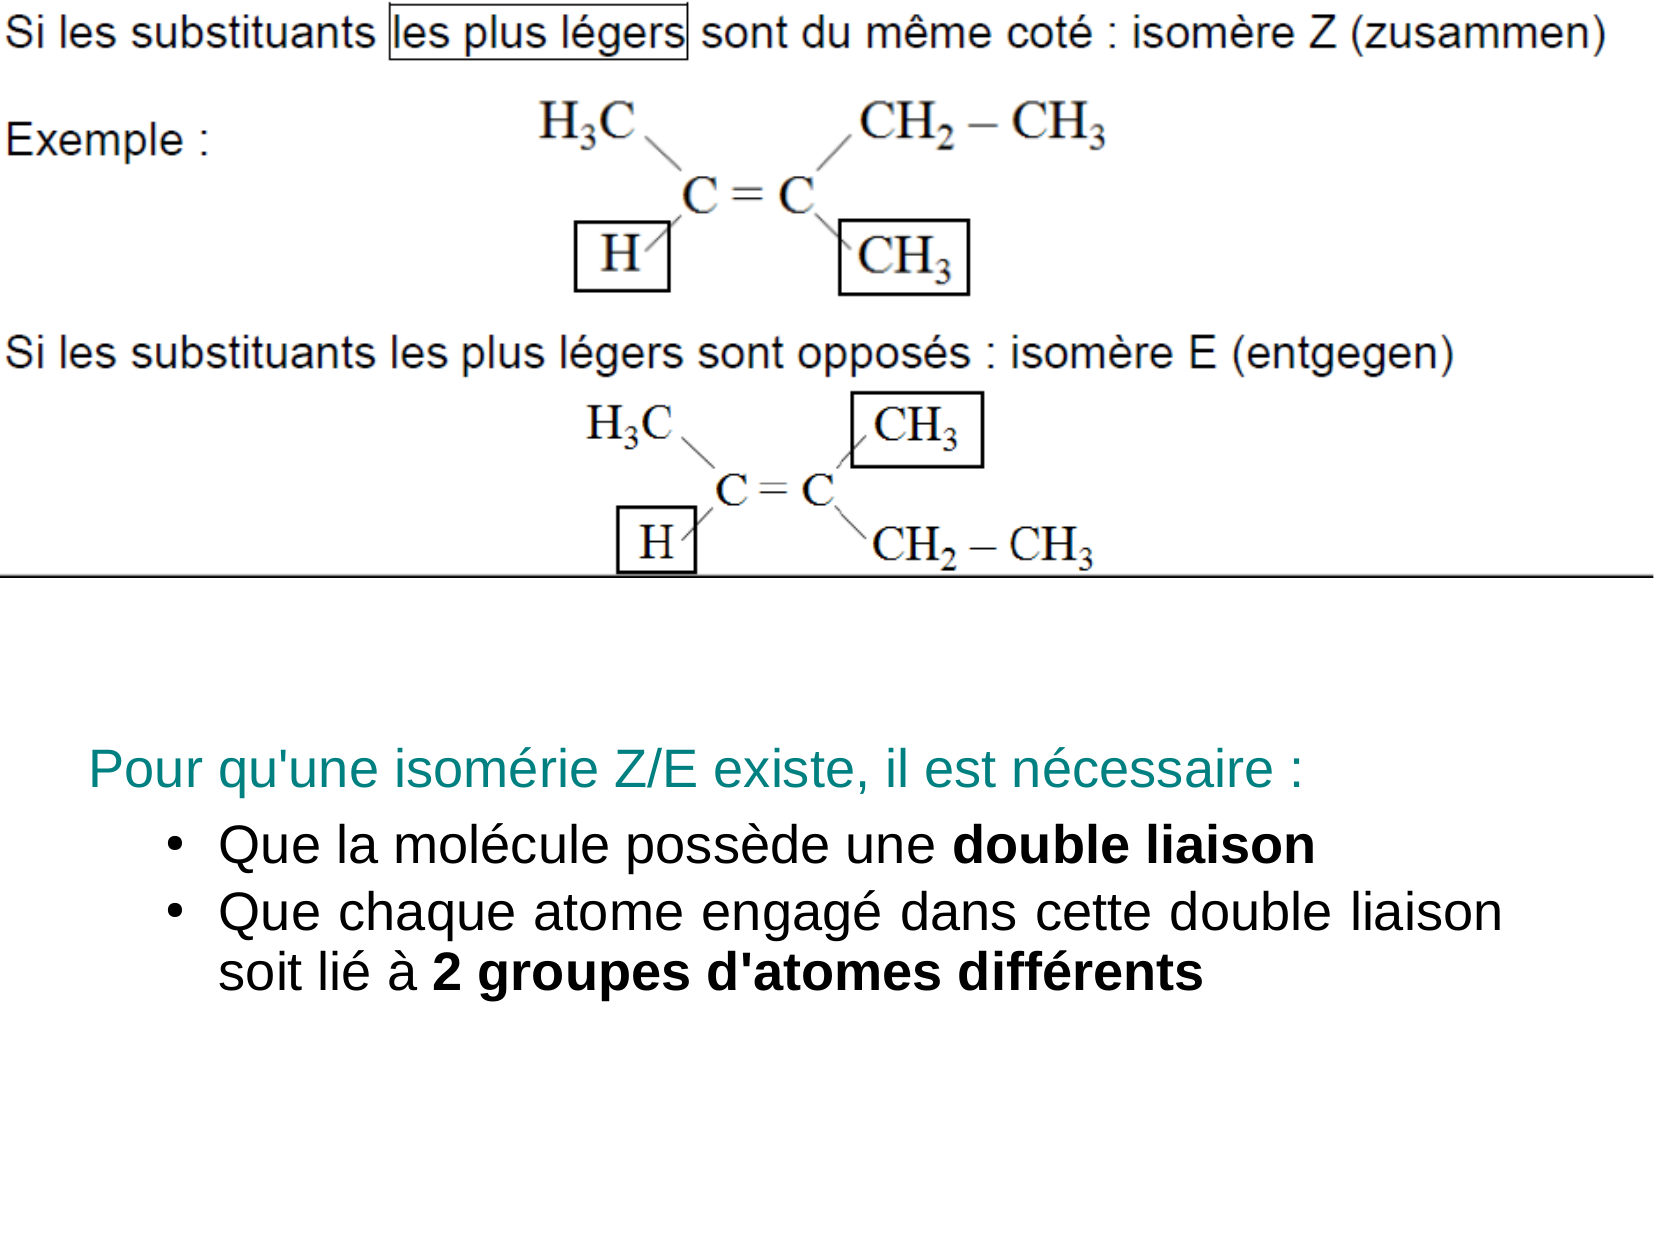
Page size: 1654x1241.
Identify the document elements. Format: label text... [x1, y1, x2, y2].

list Que chaque atome engagé dans cette double liaison soit lié à 2 groupes d'atomes différents [147, 881, 1506, 1004]
list Que la molécule possède une double liaison [147, 814, 1506, 881]
list Pour qu'une isomérie Z/E existe, il est nécessaire : [88, 738, 1447, 810]
picture [0, 0, 1654, 578]
